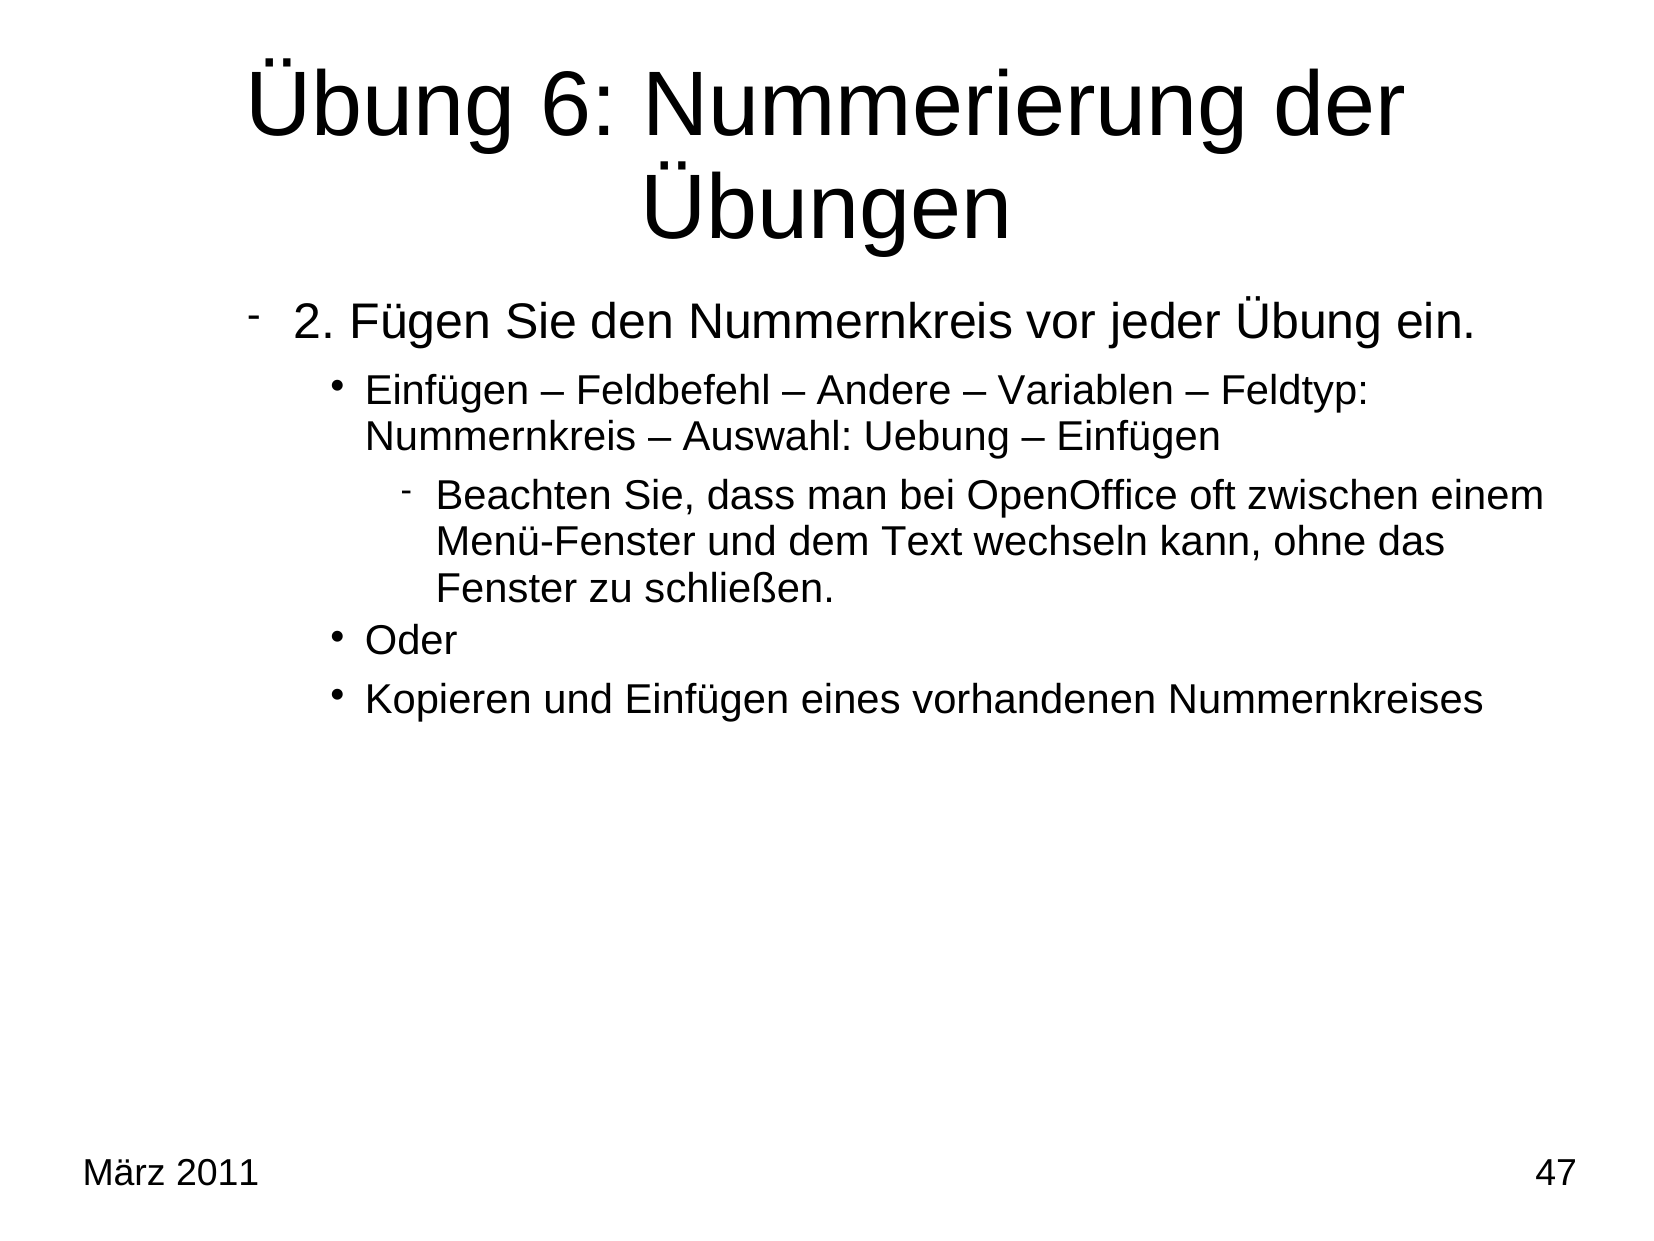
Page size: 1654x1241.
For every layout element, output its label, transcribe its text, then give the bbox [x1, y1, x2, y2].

title Übung 6: Nummerierung der Übungen [82, 47, 1571, 259]
list 2. Fügen Sie den Nummernkreis vor jeder Übung ein. Einfügen – Feldbefehl – Andere – Variablen – Feldtyp: Nummernkreis – Auswahl: Uebung – Einfügen Beachten Sie, dass man bei OpenOffice oft zwischen einem Menü-Fenster und dem Text wechseln kann, ohne das Fenster zu schließen. Oder Kopieren und Einfügen eines vorhandenen Nummernkreises [82, 290, 1571, 1109]
